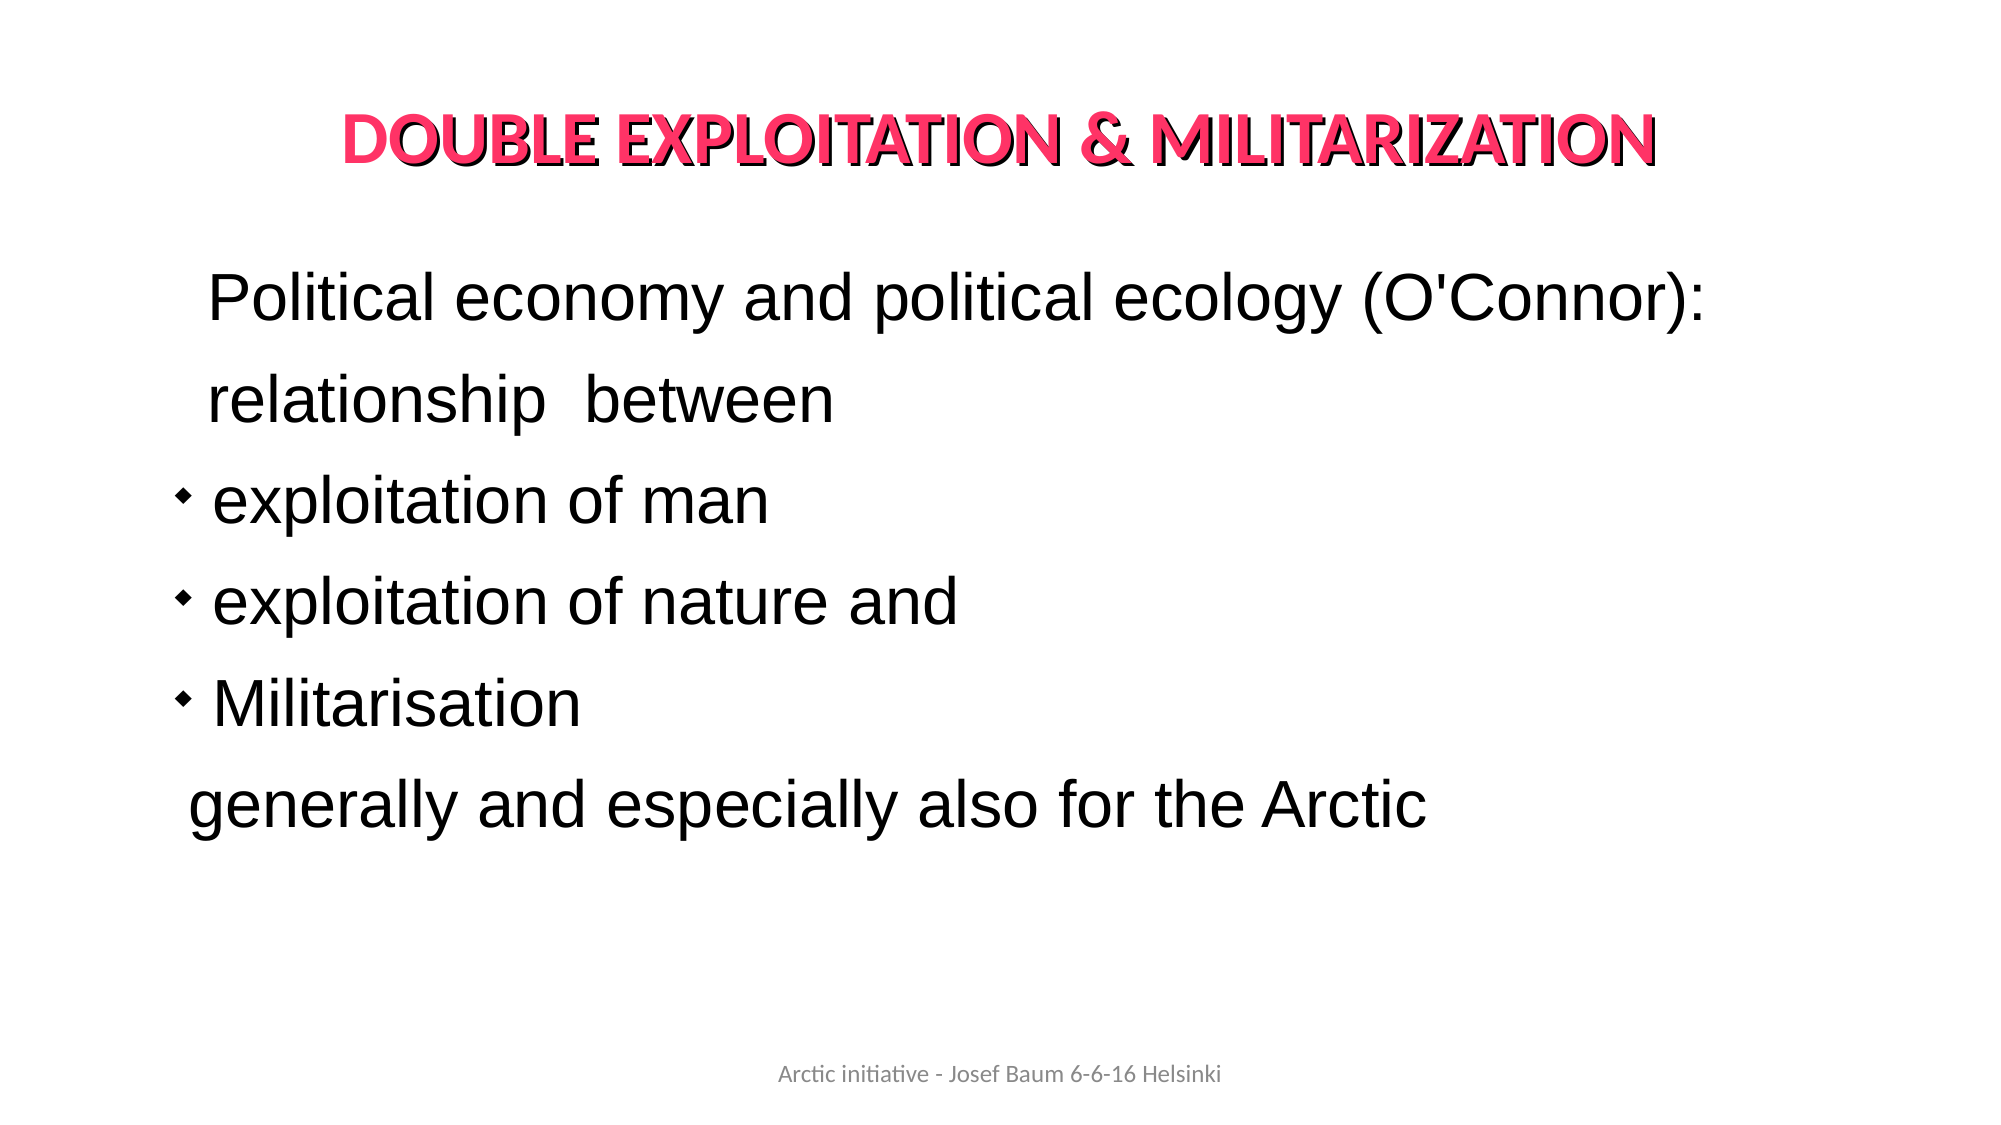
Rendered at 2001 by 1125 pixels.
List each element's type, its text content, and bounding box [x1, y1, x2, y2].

text_box Arctic initiative - Josef Baum 6-6-16 Helsinki [662, 1042, 1338, 1103]
title DOUBLE EXPLOITATION & MILITARIZATION [99, 52, 1900, 226]
list Political economy and political ecology (O'Connor): relationship between exploitation of man exploitation of nature and Militarisation generally and especially also for the Arctic [99, 263, 1900, 1006]
